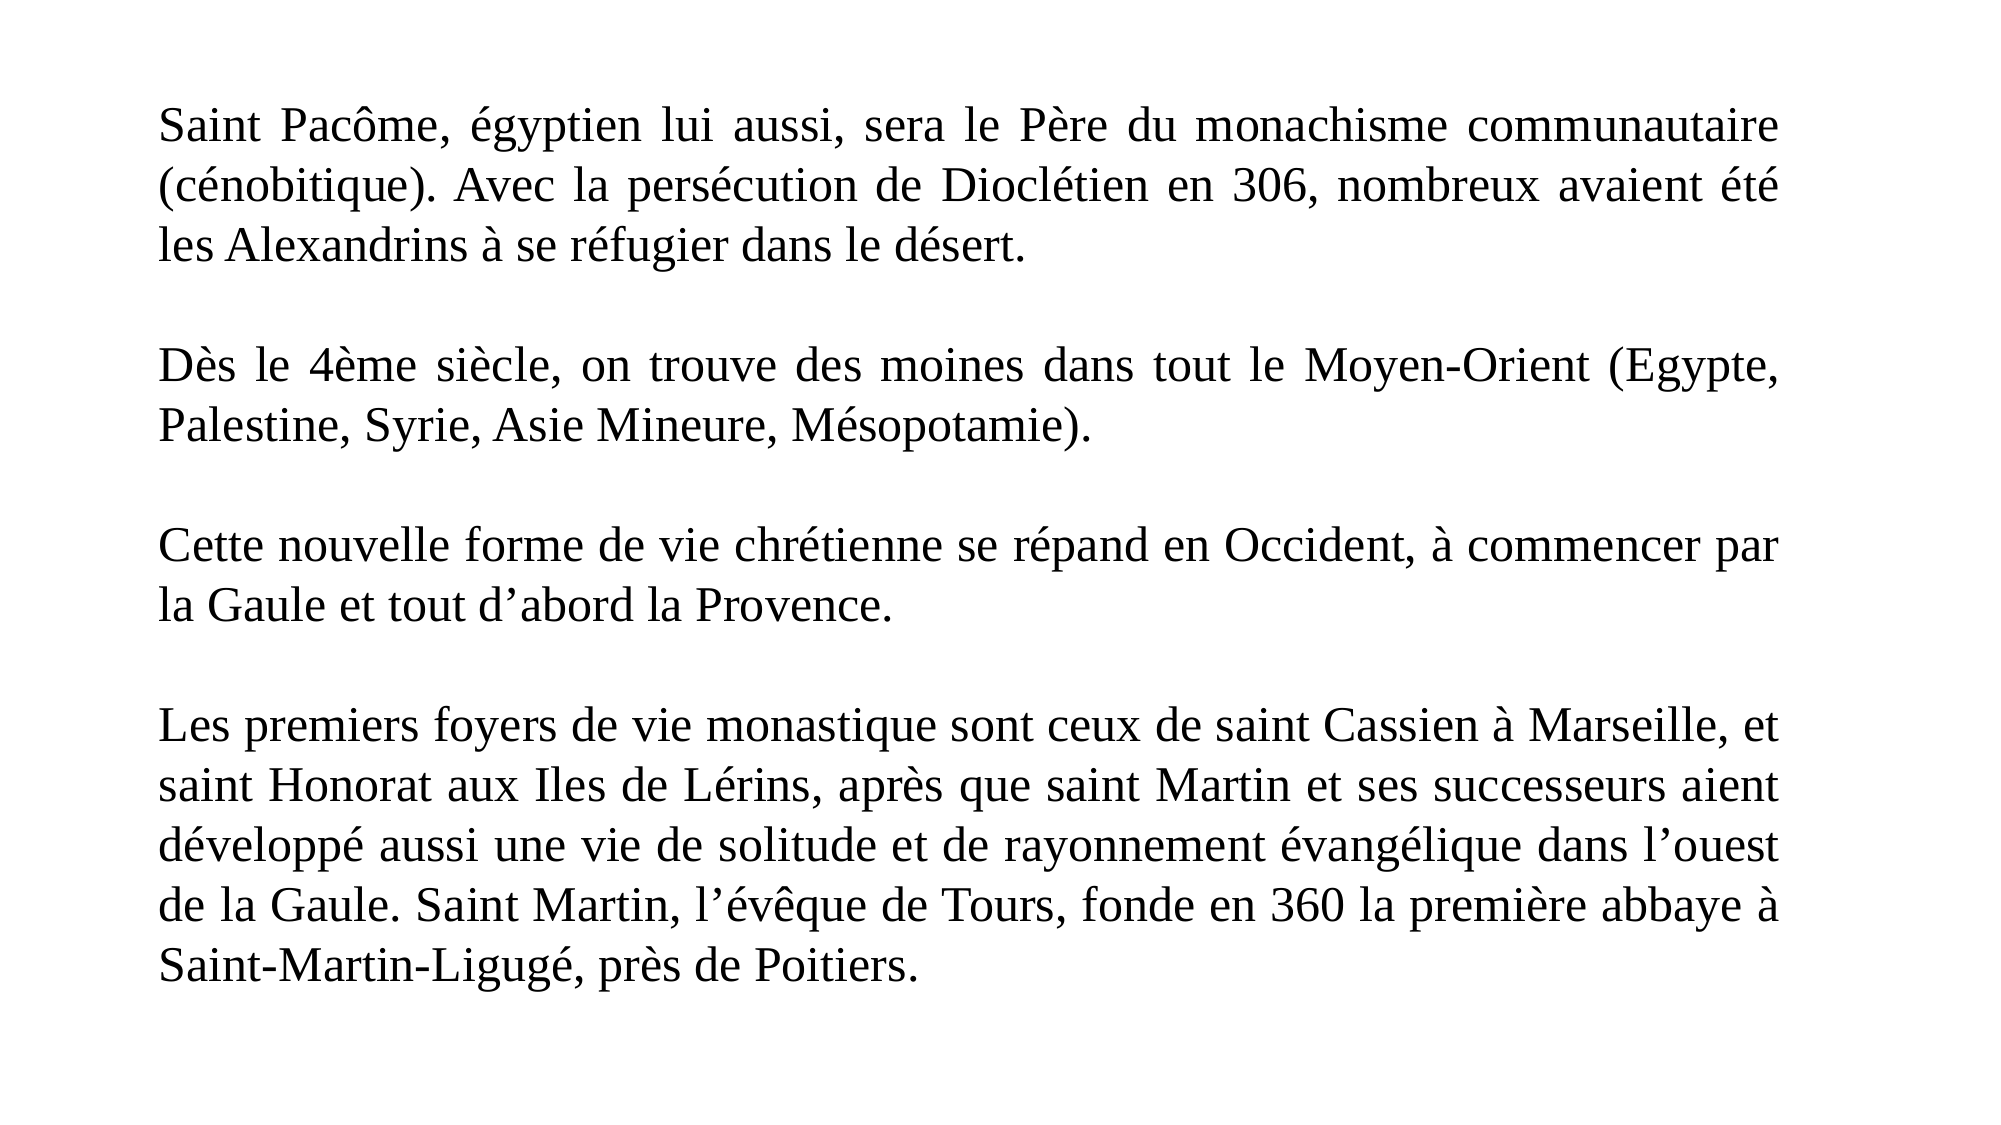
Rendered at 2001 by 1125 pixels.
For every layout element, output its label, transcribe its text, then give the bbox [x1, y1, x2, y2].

text_box Saint Pacôme, égyptien lui aussi, sera le Père du monachisme communautaire (cénobitique). Avec la persécution de Dioclétien en 306, nombreux avaient été les Alexandrins à se réfugier dans le désert. Dès le 4ème siècle, on trouve des moines dans tout le Moyen-Orient (Egypte, Palestine, Syrie, Asie Mineure, Mésopotamie). Cette nouvelle forme de vie chrétienne se répand en Occident, à commencer par la Gaule et tout d’abord la Provence. Les premiers foyers de vie monastique sont ceux de saint Cassien à Marseille, et saint Honorat aux Iles de Lérins, après que saint Martin et ses successeurs aient développé aussi une vie de solitude et de rayonnement évangélique dans l’ouest de la Gaule. Saint Martin, l’évêque de Tours, fonde en 360 la première abbaye à Saint-Martin-Ligugé, près de Poitiers. [143, 83, 1796, 1008]
